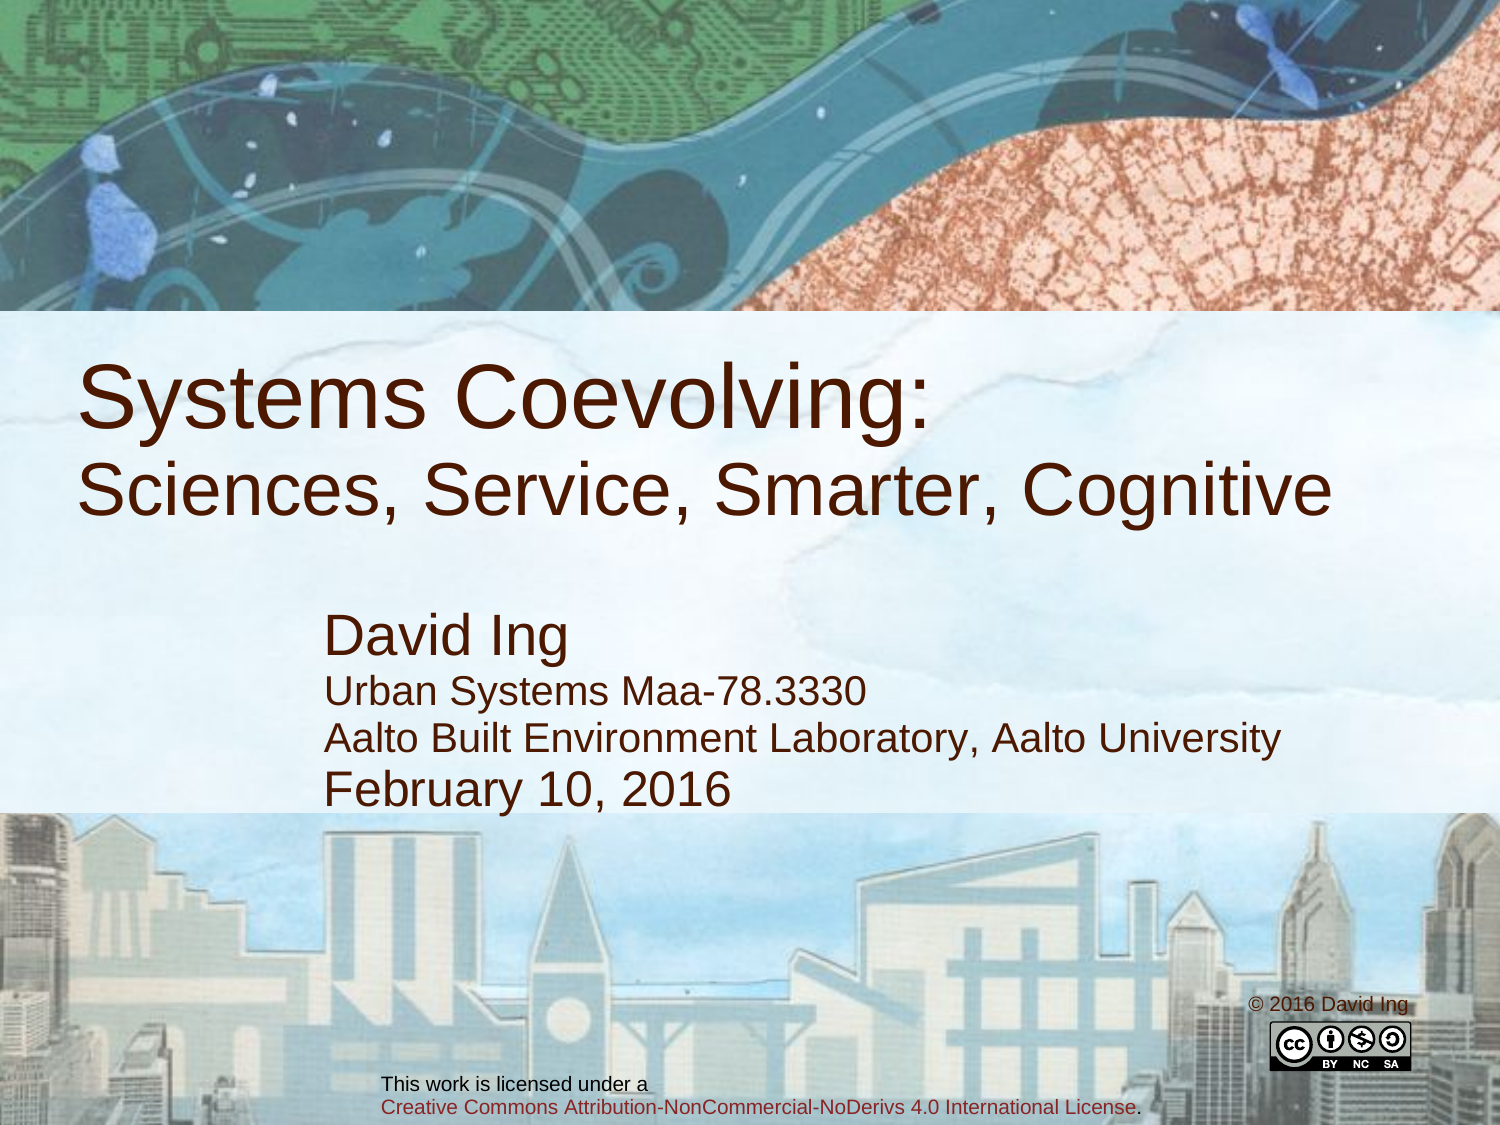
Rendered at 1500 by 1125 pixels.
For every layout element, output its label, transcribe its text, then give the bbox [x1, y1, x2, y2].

title Systems Coevolving: Sciences, Service, Smarter, Cognitive [76, 328, 1358, 549]
picture [0, 0, 1500, 1125]
list David Ing Urban Systems Maa-78.3330 Aalto Built Environment Laboratory, Aalto University February 10, 2016 [324, 602, 1375, 819]
